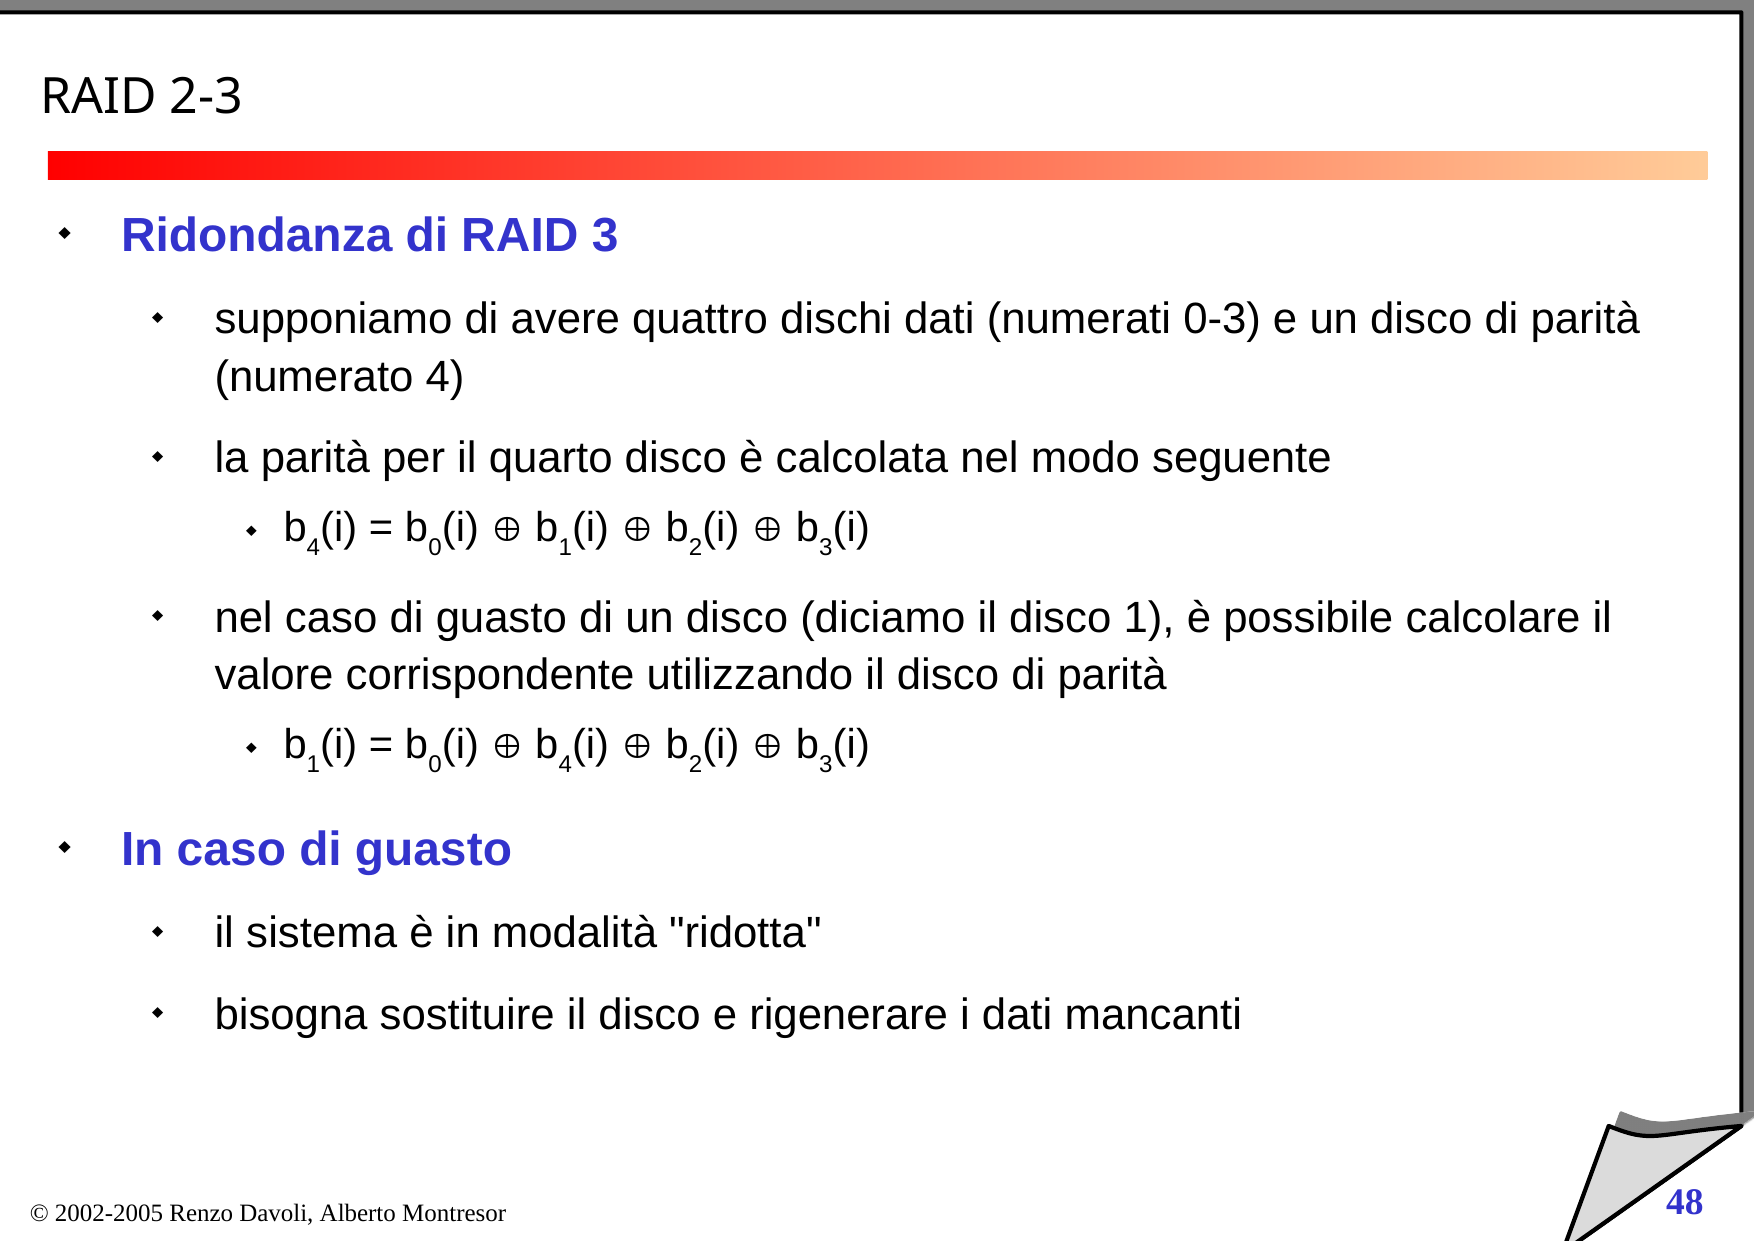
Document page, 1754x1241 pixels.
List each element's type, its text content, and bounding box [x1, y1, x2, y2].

list Ridondanza di RAID 3 supponiamo di avere quattro dischi dati (numerati 0-3) e un disco di parità (numerato 4) la parità per il quarto disco è calcolata nel modo seguente b4(i) = b0(i)  b1(i)  b2(i)  b3(i) nel caso di guasto di un disco (diciamo il disco 1), è possibile calcolare il valore corrispondente utilizzando il disco di parità b1(i) = b0(i)  b4(i)  b2(i)  b3(i) In caso di guasto il sistema è in modalità "ridotta" bisogna sostituire il disco e rigenerare i dati mancanti [58, 206, 1696, 1134]
title RAID 2-3 [40, 49, 1714, 144]
